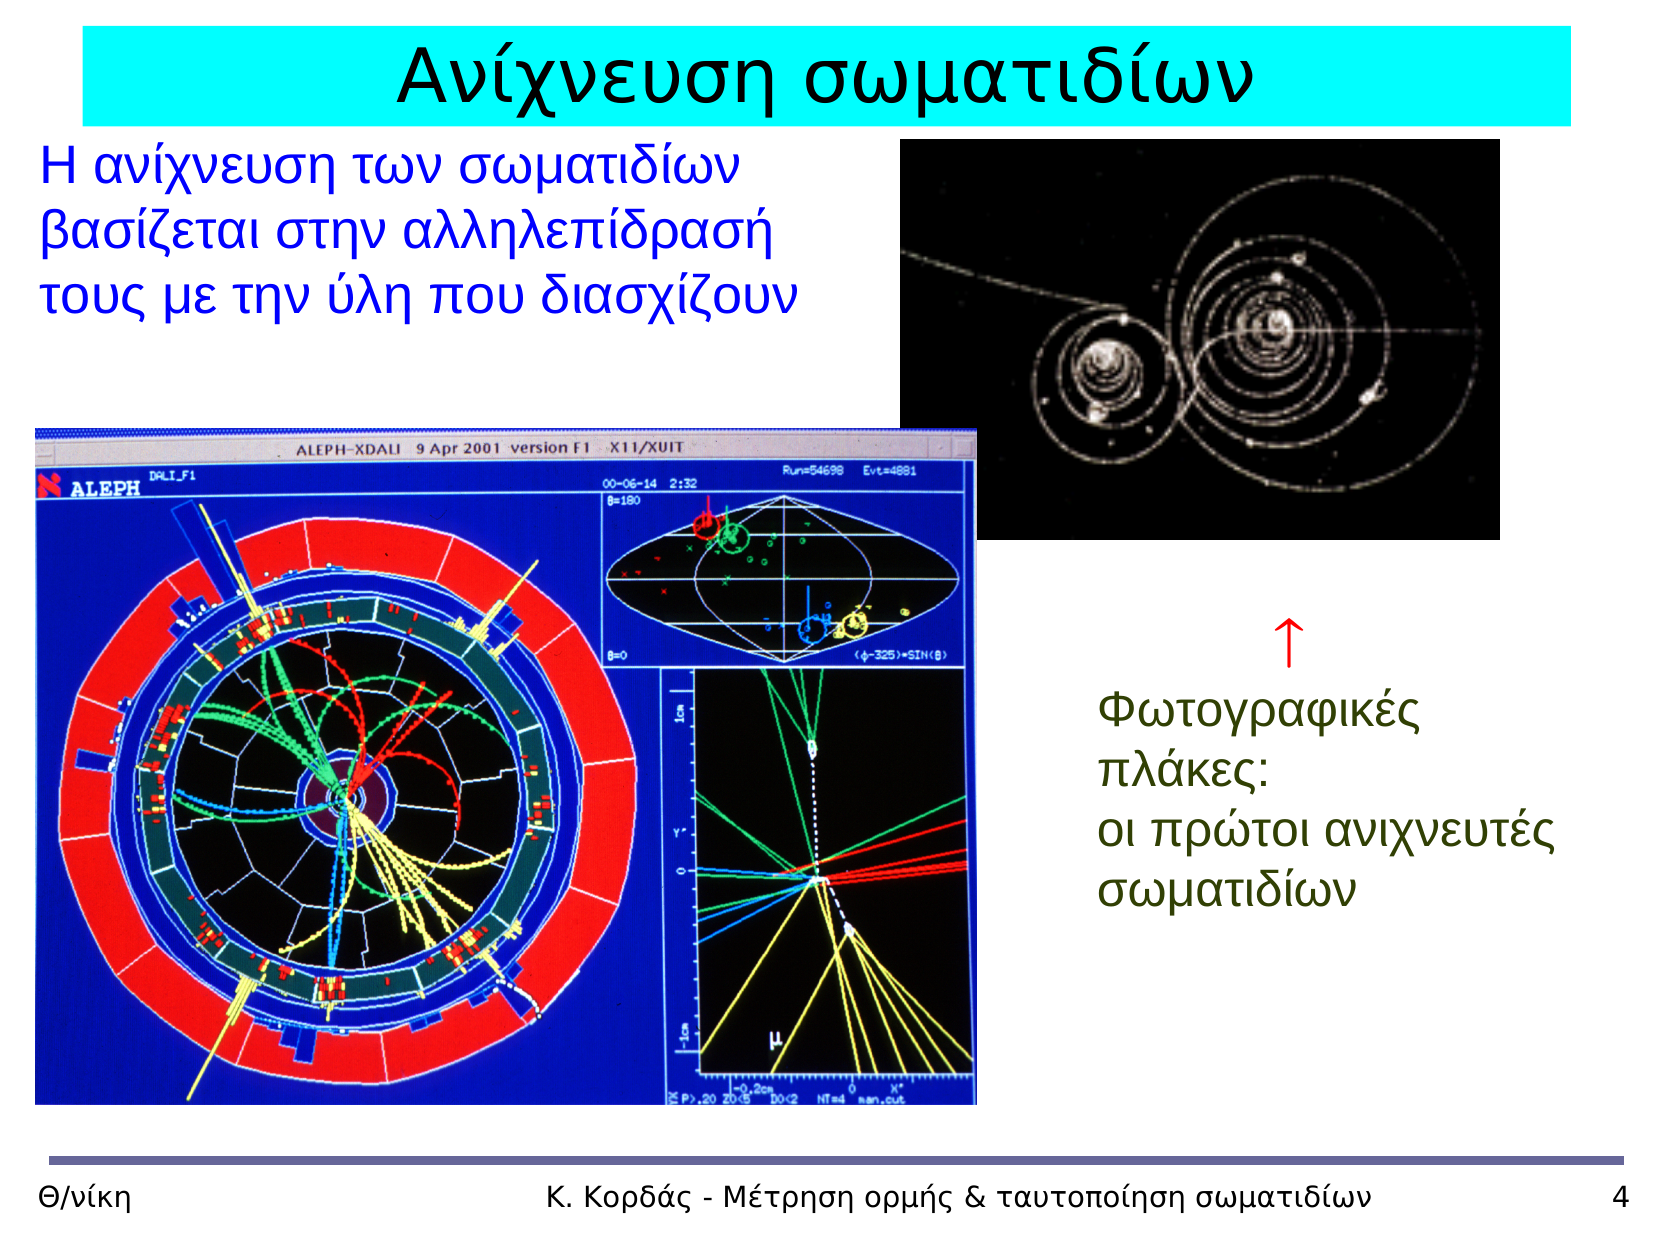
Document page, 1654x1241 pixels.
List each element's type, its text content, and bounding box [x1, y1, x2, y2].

title Ανίχνευση σωματιδίων [82, 32, 1571, 120]
picture [35, 139, 1501, 1105]
text_box Φωτογραφικές πλάκες: οι πρώτοι ανιχνευτές σωματιδίων [1082, 668, 1595, 925]
text_box Η ανίχνευση των σωματιδίων βασίζεται στην αλληλεπίδρασή τους με την ύλη που διασχίζουν [24, 121, 825, 332]
text_box  [1259, 586, 1337, 692]
